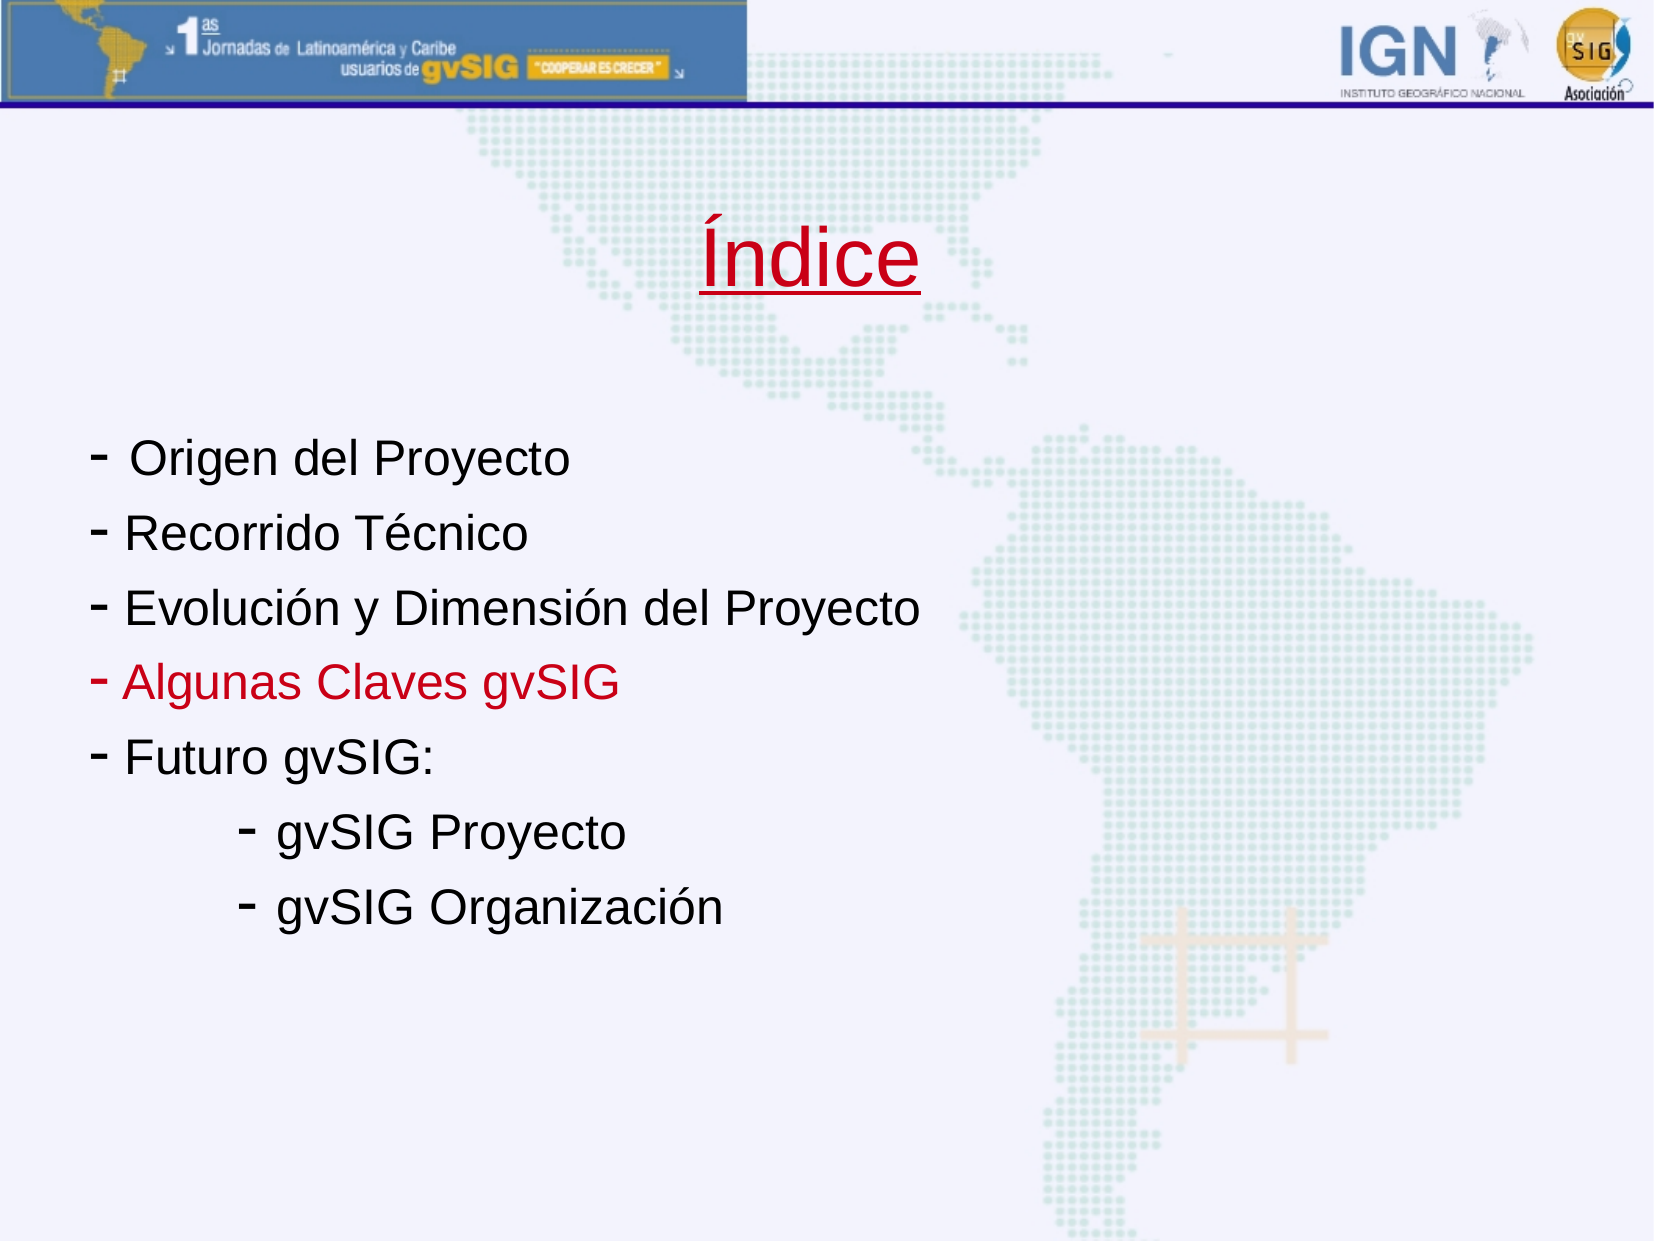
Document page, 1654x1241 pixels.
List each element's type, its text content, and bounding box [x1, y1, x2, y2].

picture [0, 0, 1654, 1241]
text_box Índice - Origen del Proyecto - Recorrido Técnico - Evolución y Dimensión del Proyecto - Algunas Claves gvSIG - Futuro gvSIG: - gvSIG Proyecto - gvSIG Organización [0, 147, 1625, 1211]
